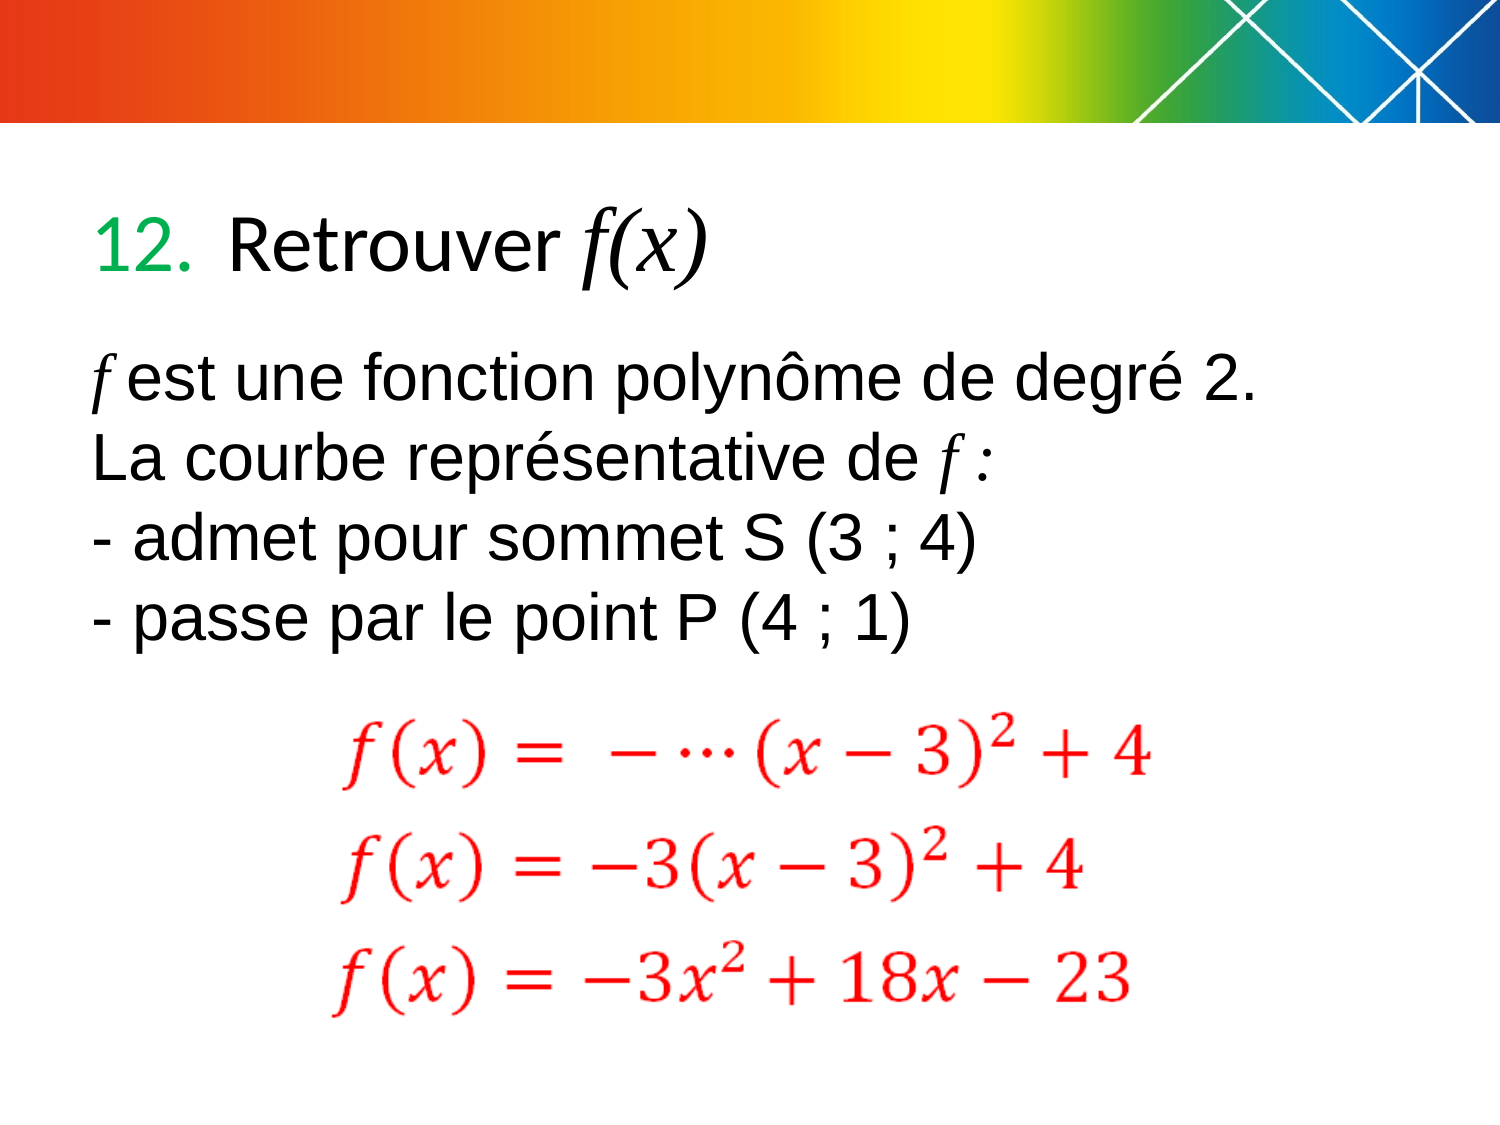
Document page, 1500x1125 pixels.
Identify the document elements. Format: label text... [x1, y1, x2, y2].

picture [324, 810, 1106, 925]
picture [0, 0, 1359, 123]
picture [324, 692, 1188, 809]
title Retrouver f(x) [75, 163, 1426, 305]
picture [1340, 0, 1500, 123]
picture [312, 928, 1174, 1040]
text_box f est une fonction polynôme de degré 2. La courbe représentative de f : - admet pour sommet S (3 ; 4) - passe par le point P (4 ; 1) [76, 326, 1388, 832]
